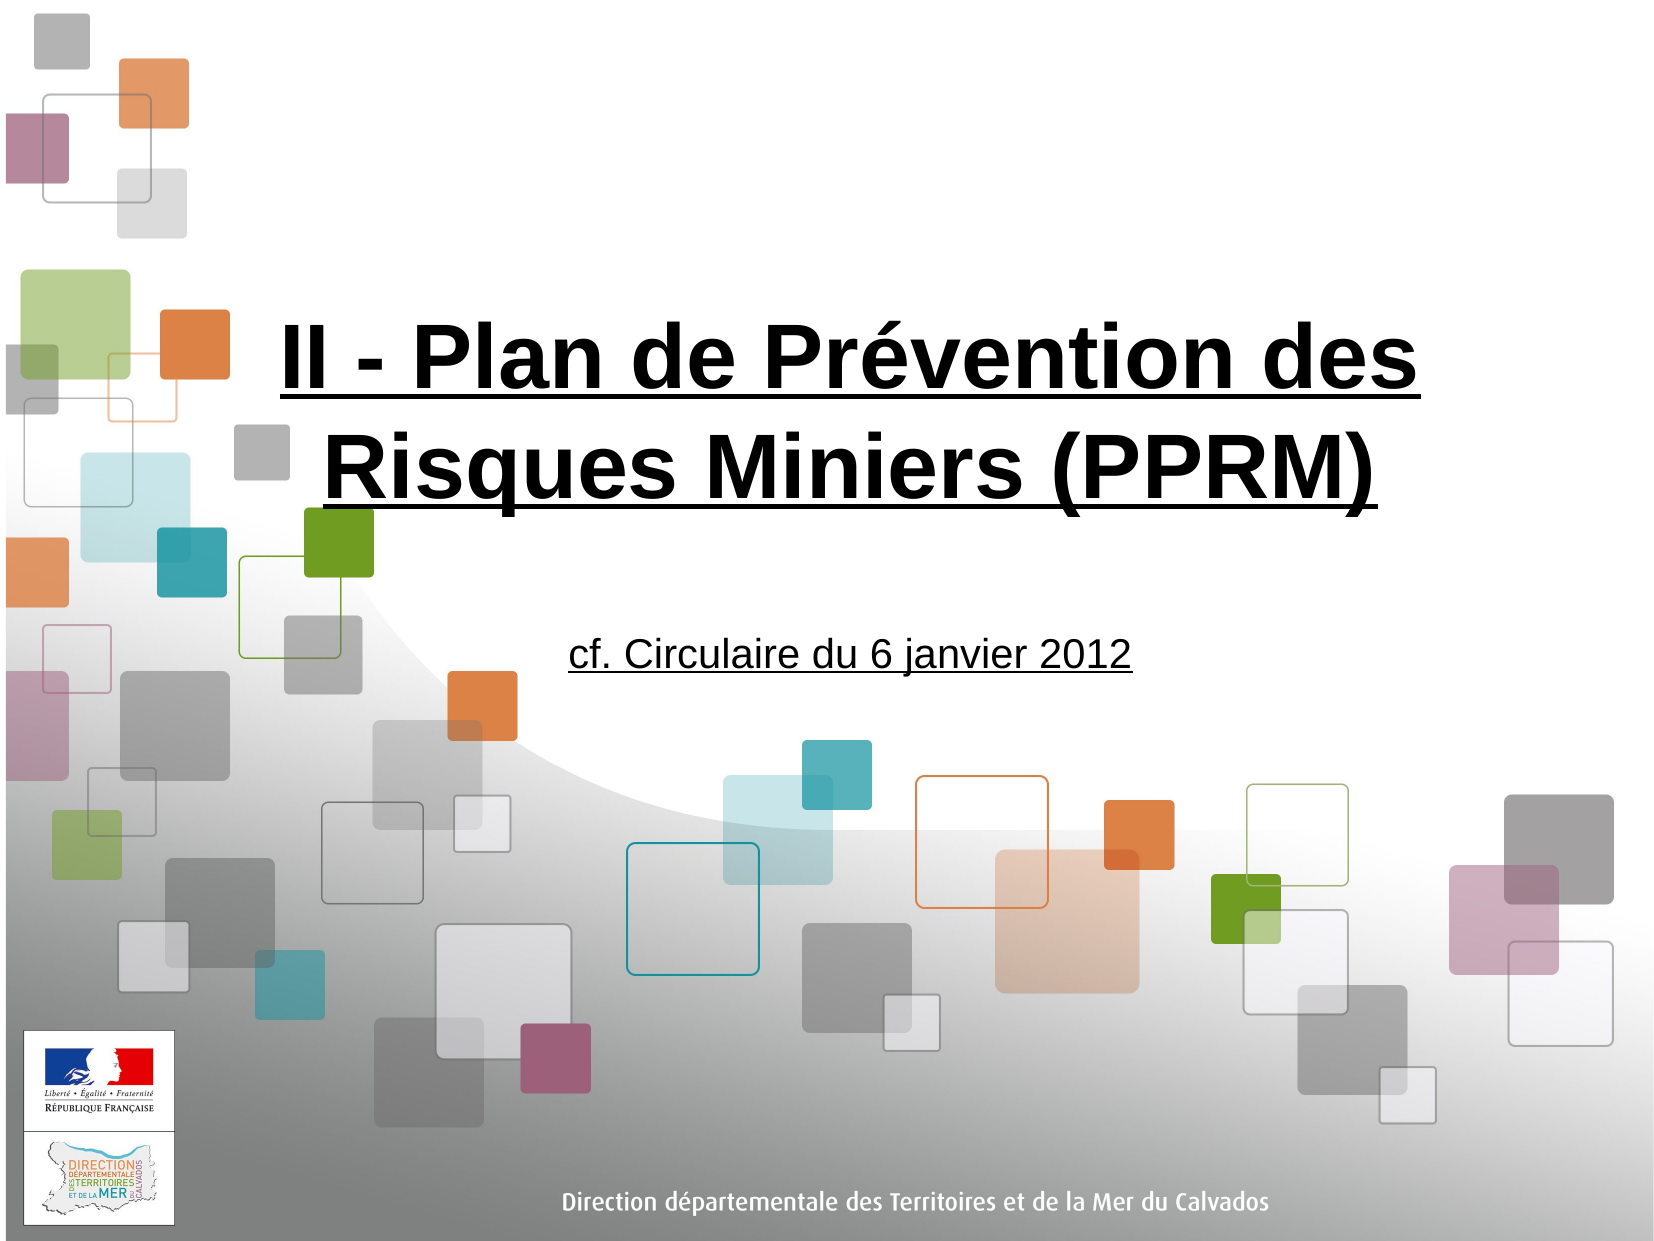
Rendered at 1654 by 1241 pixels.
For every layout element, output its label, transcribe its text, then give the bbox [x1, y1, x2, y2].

picture [5, 3, 1654, 1241]
title II - Plan de Prévention des Risques Miniers (PPRM) cf. Circulaire du 6 janvier 2012 [129, 289, 1536, 497]
